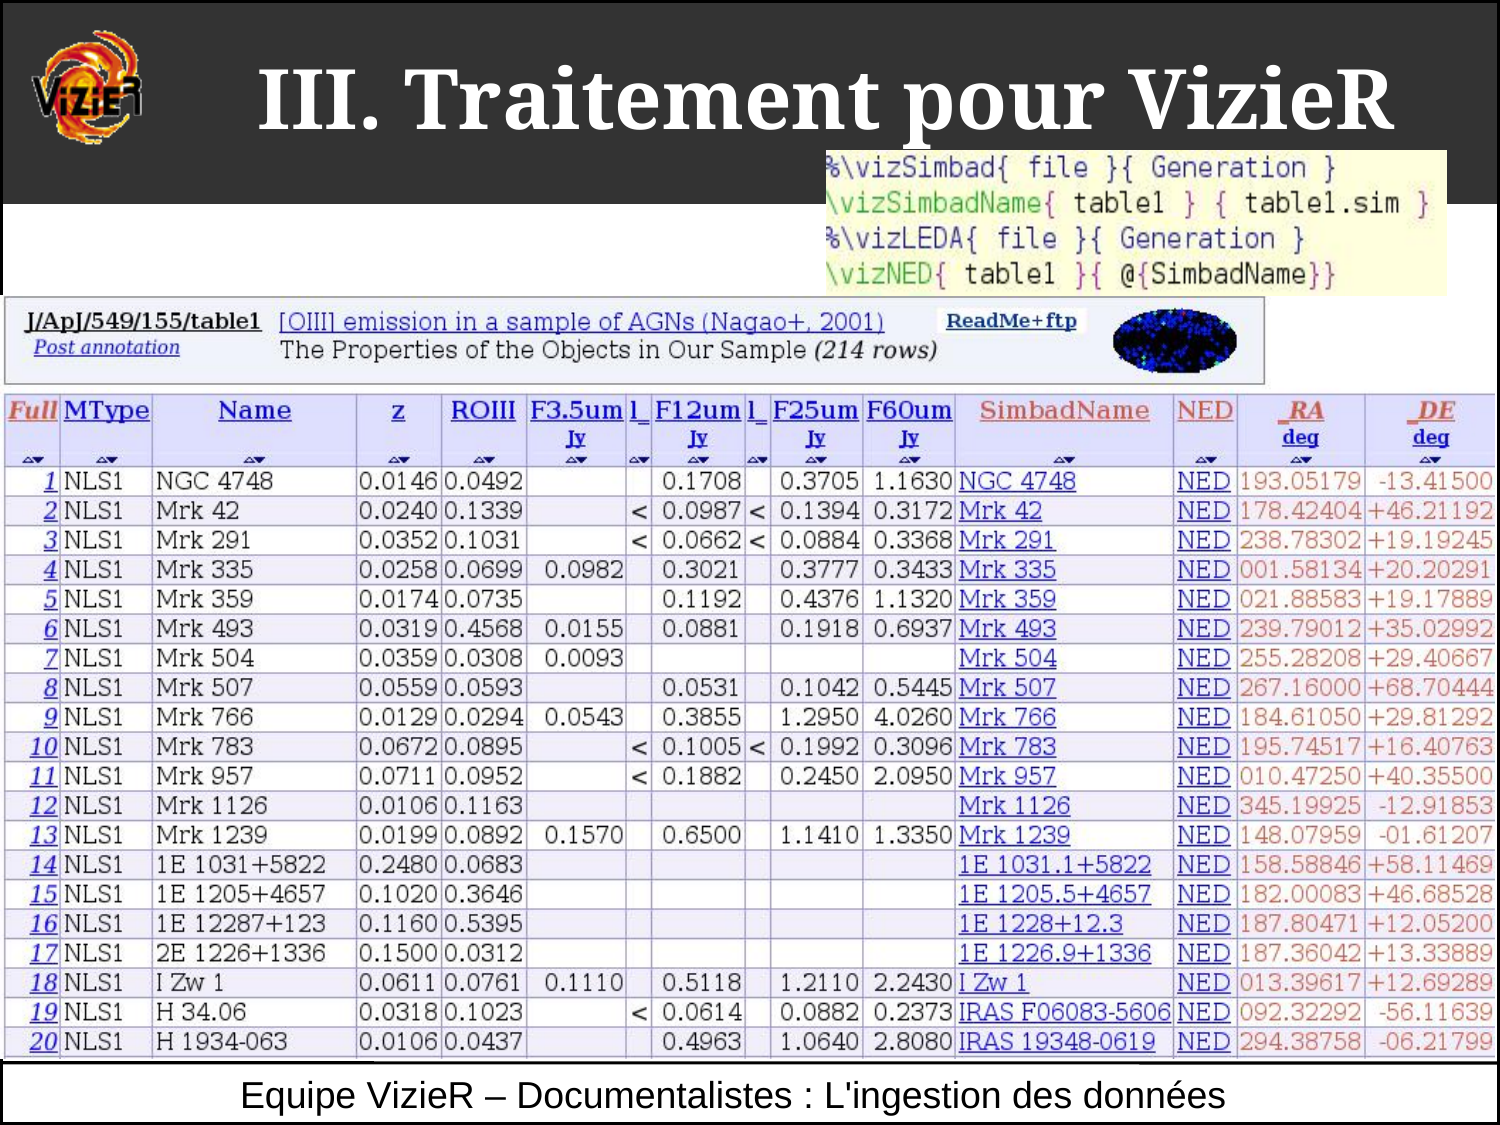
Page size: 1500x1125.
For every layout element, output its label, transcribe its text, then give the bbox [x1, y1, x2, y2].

picture [0, 150, 1495, 1059]
picture [29, 29, 148, 148]
title III. Traitement pour VizieR [177, 0, 1477, 192]
